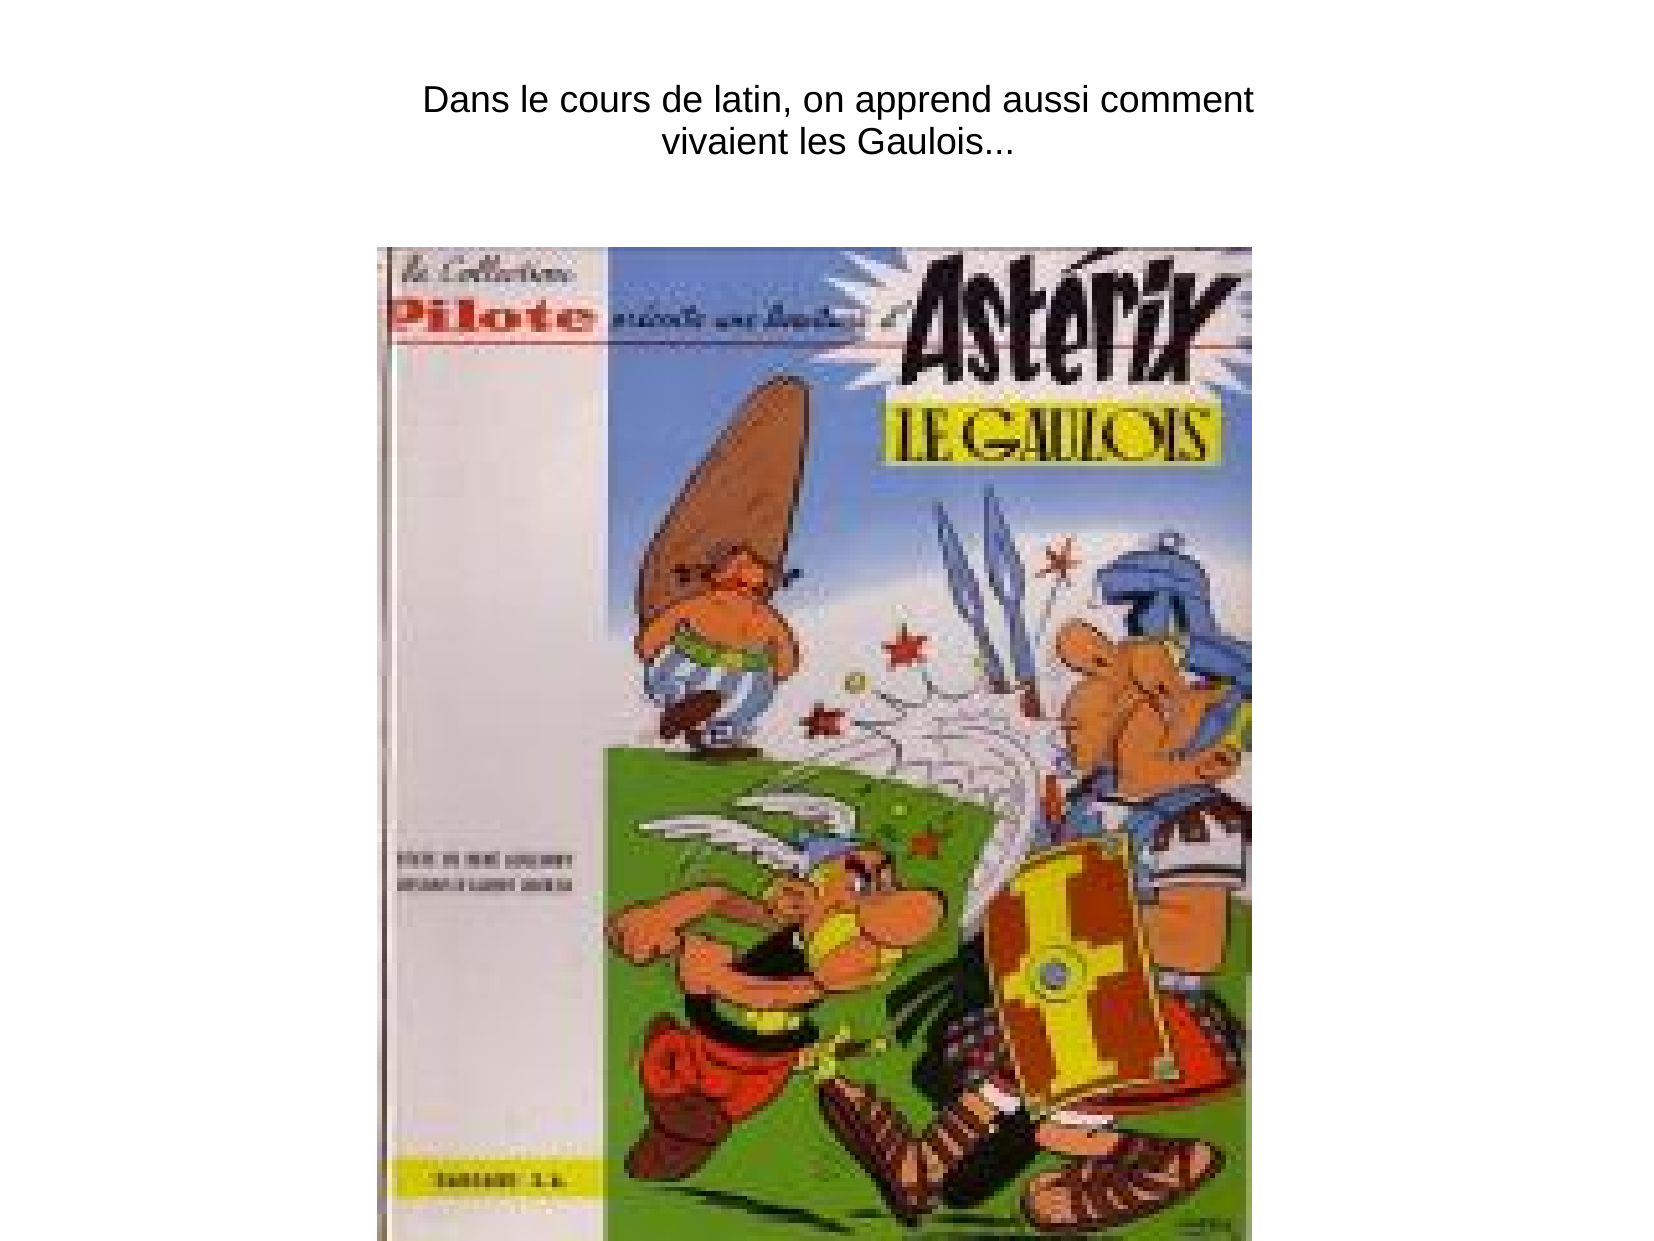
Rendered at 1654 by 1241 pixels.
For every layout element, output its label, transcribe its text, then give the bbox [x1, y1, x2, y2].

picture [377, 247, 1252, 1241]
text_box Dans le cours de latin, on apprend aussi comment vivaient les Gaulois... [342, 70, 1335, 170]
